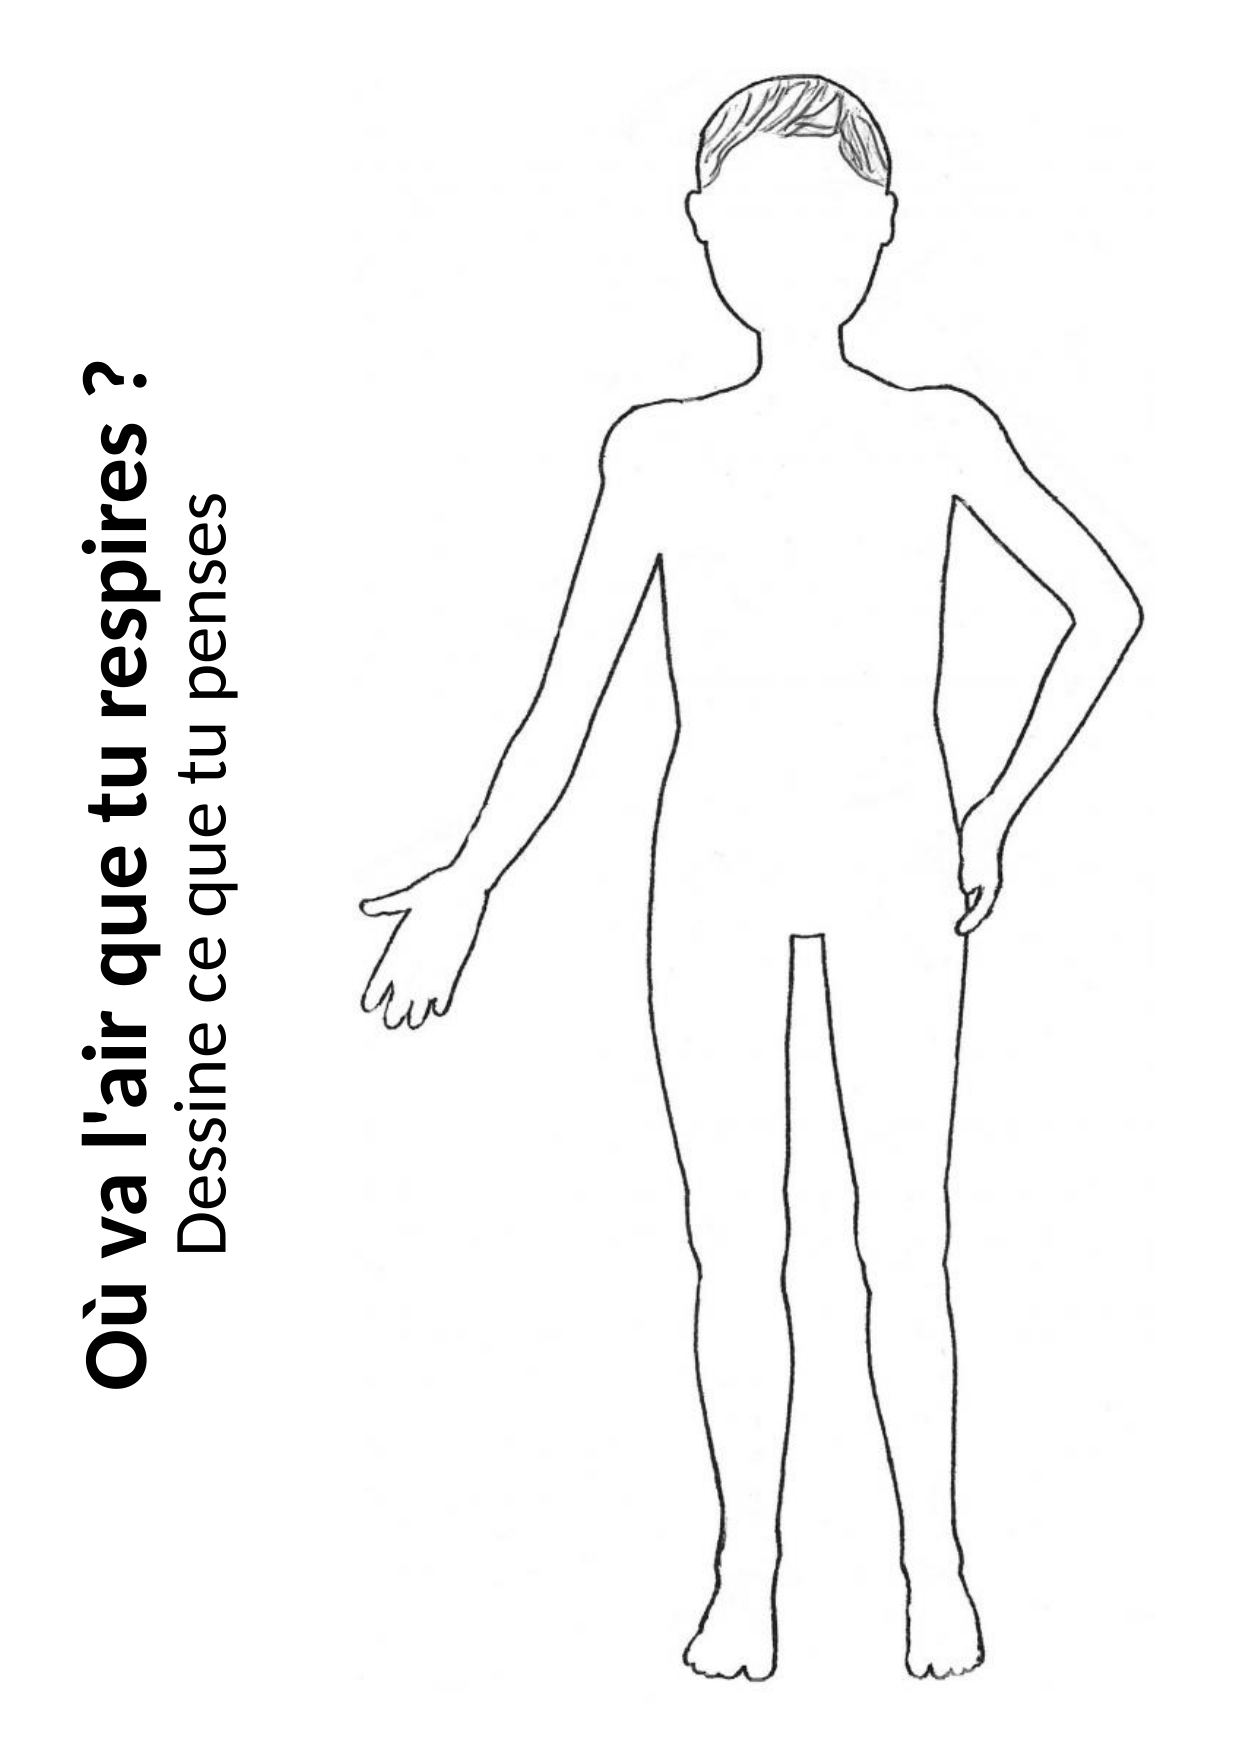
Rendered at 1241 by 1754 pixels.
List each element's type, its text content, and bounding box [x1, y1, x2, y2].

picture [352, 67, 1156, 1704]
text_box Où va l'air que tu respires ? Dessine ce que tu penses [70, 60, 289, 1689]
